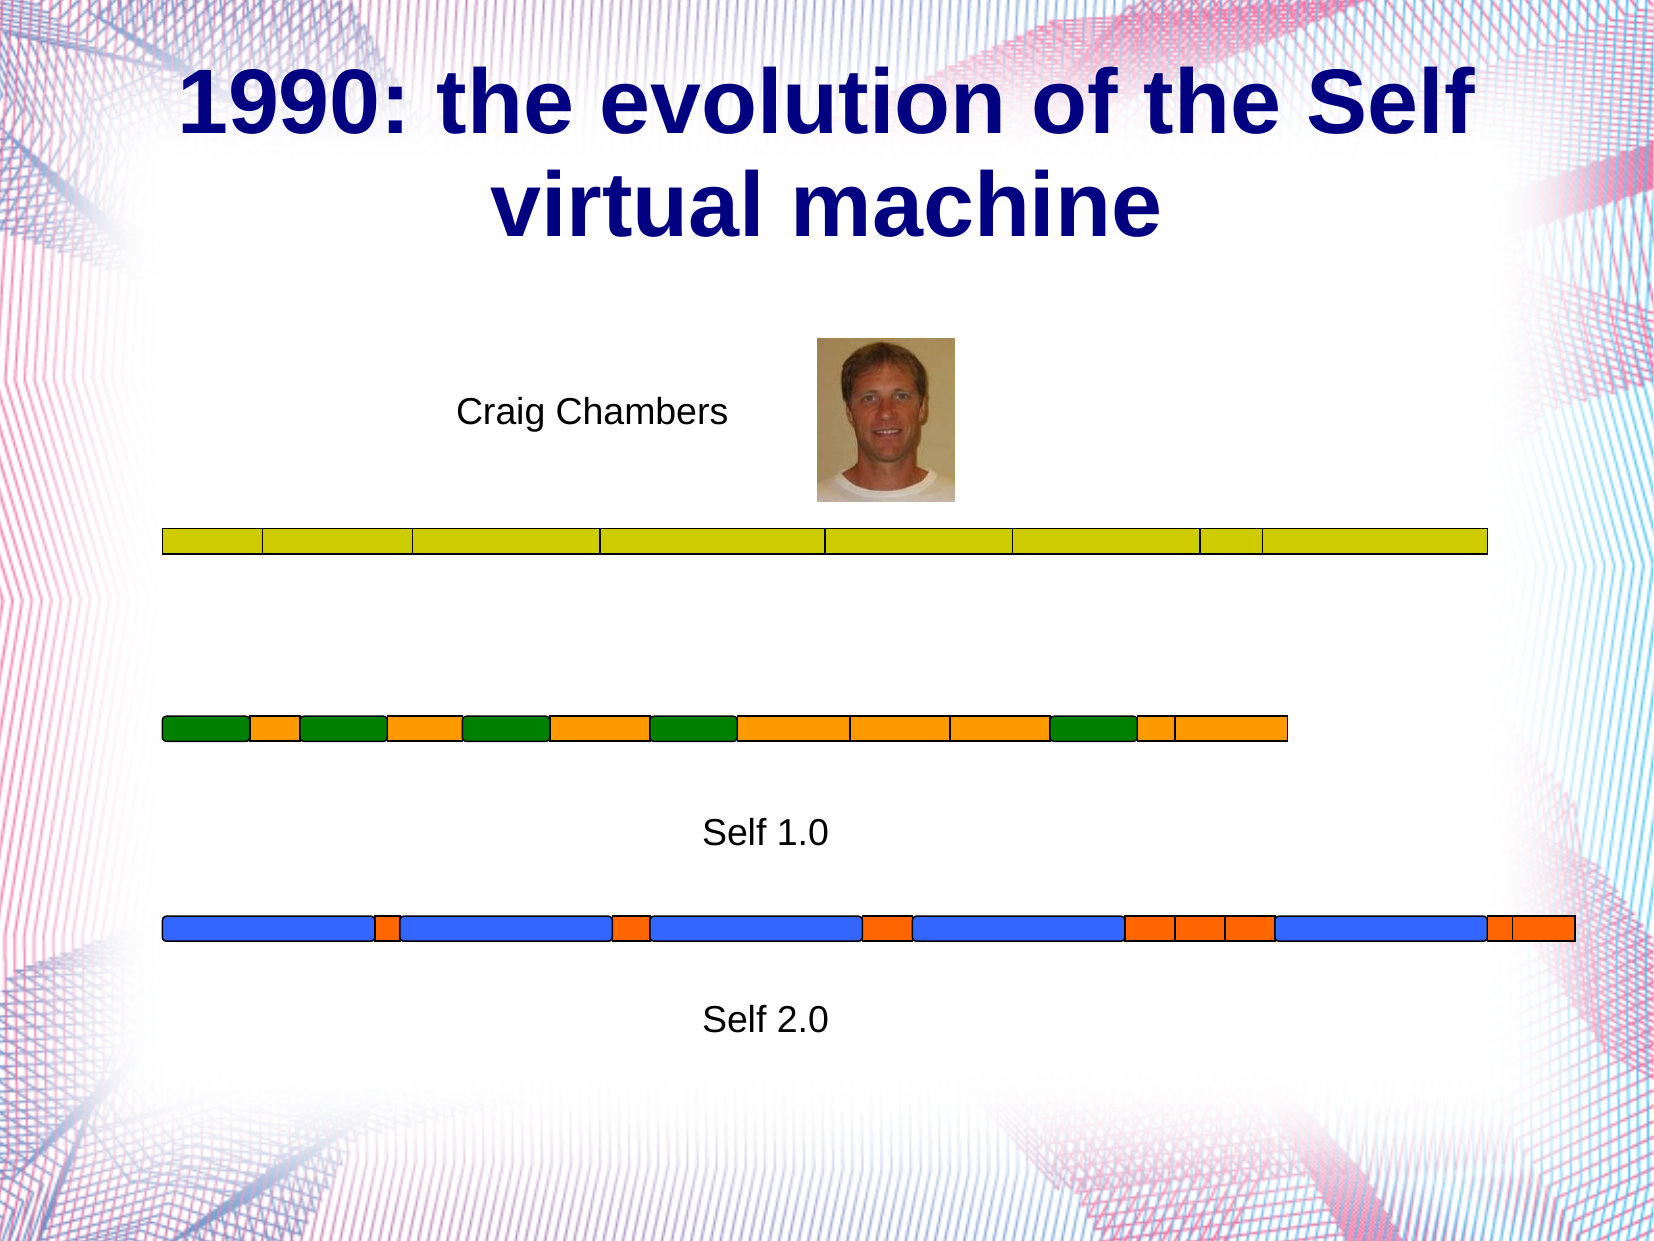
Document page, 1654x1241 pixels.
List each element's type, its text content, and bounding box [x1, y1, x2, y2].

title 1990: the evolution of the Self virtual machine [82, 0, 1571, 307]
text_box Self 2.0 [687, 991, 1125, 1049]
text_box [162, 916, 1575, 942]
text_box Self 1.0 [687, 803, 1125, 862]
picture [0, 0, 1654, 1241]
text_box Craig Chambers [441, 382, 817, 440]
text_box [162, 716, 1288, 742]
text_box [162, 528, 1488, 554]
